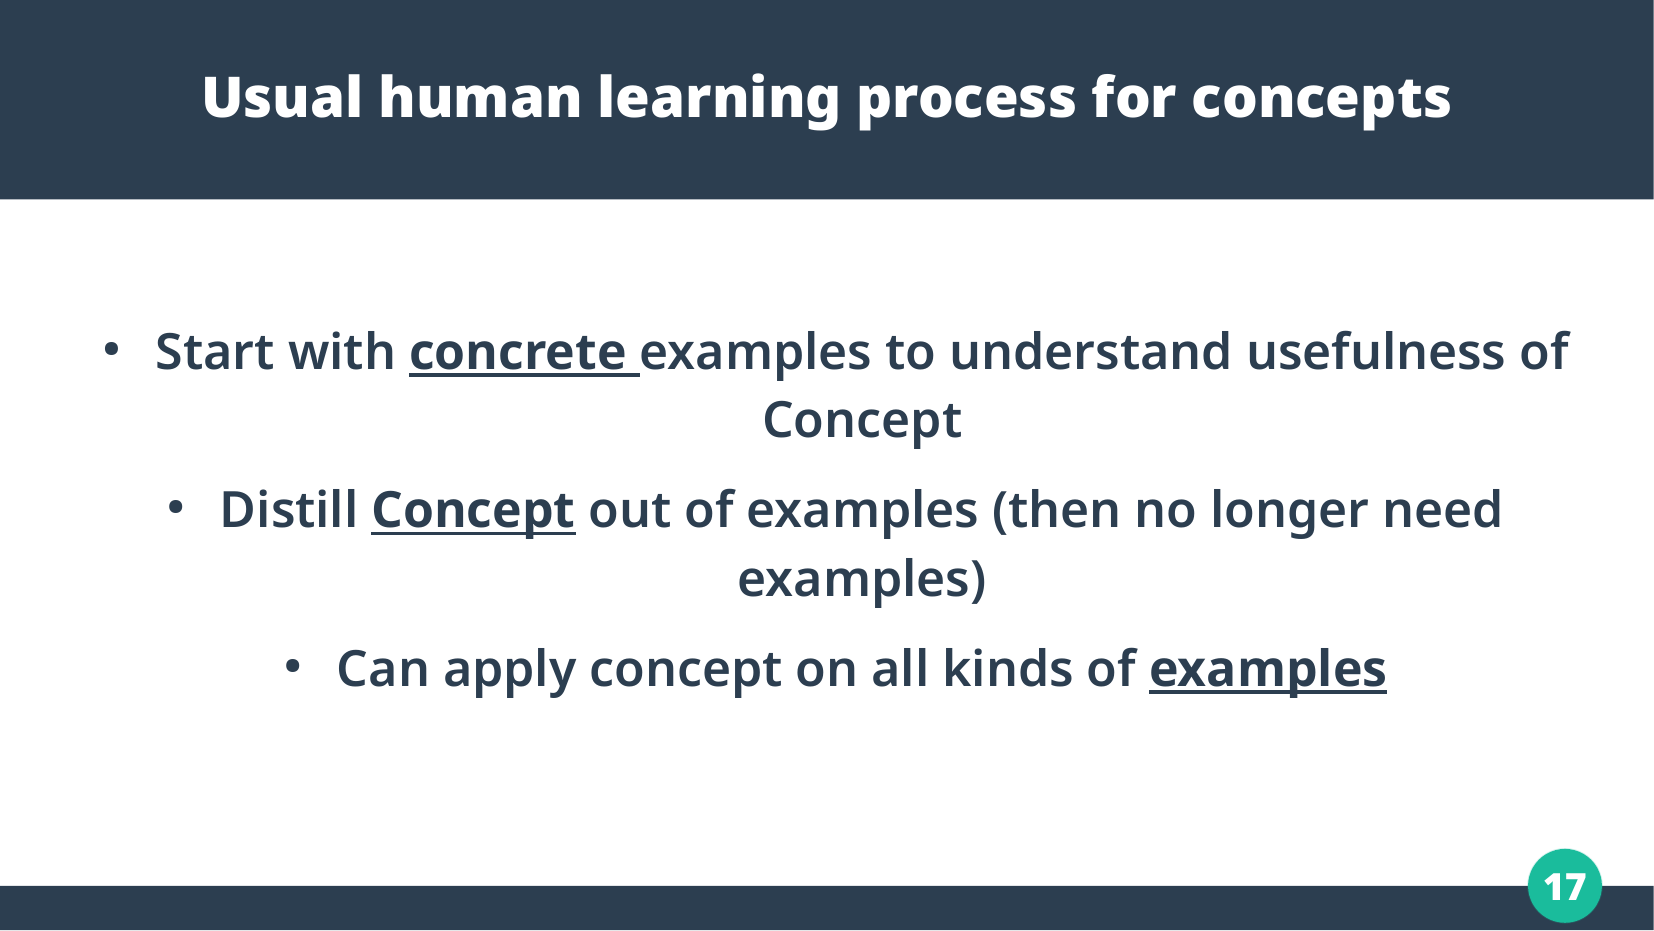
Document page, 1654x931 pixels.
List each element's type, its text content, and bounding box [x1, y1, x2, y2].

title Usual human learning process for concepts [59, 37, 1595, 155]
list Start with concrete examples to understand usefulness of Concept Distill Concept out of examples (then no longer need examples) Can apply concept on all kinds of examples [59, 243, 1595, 864]
